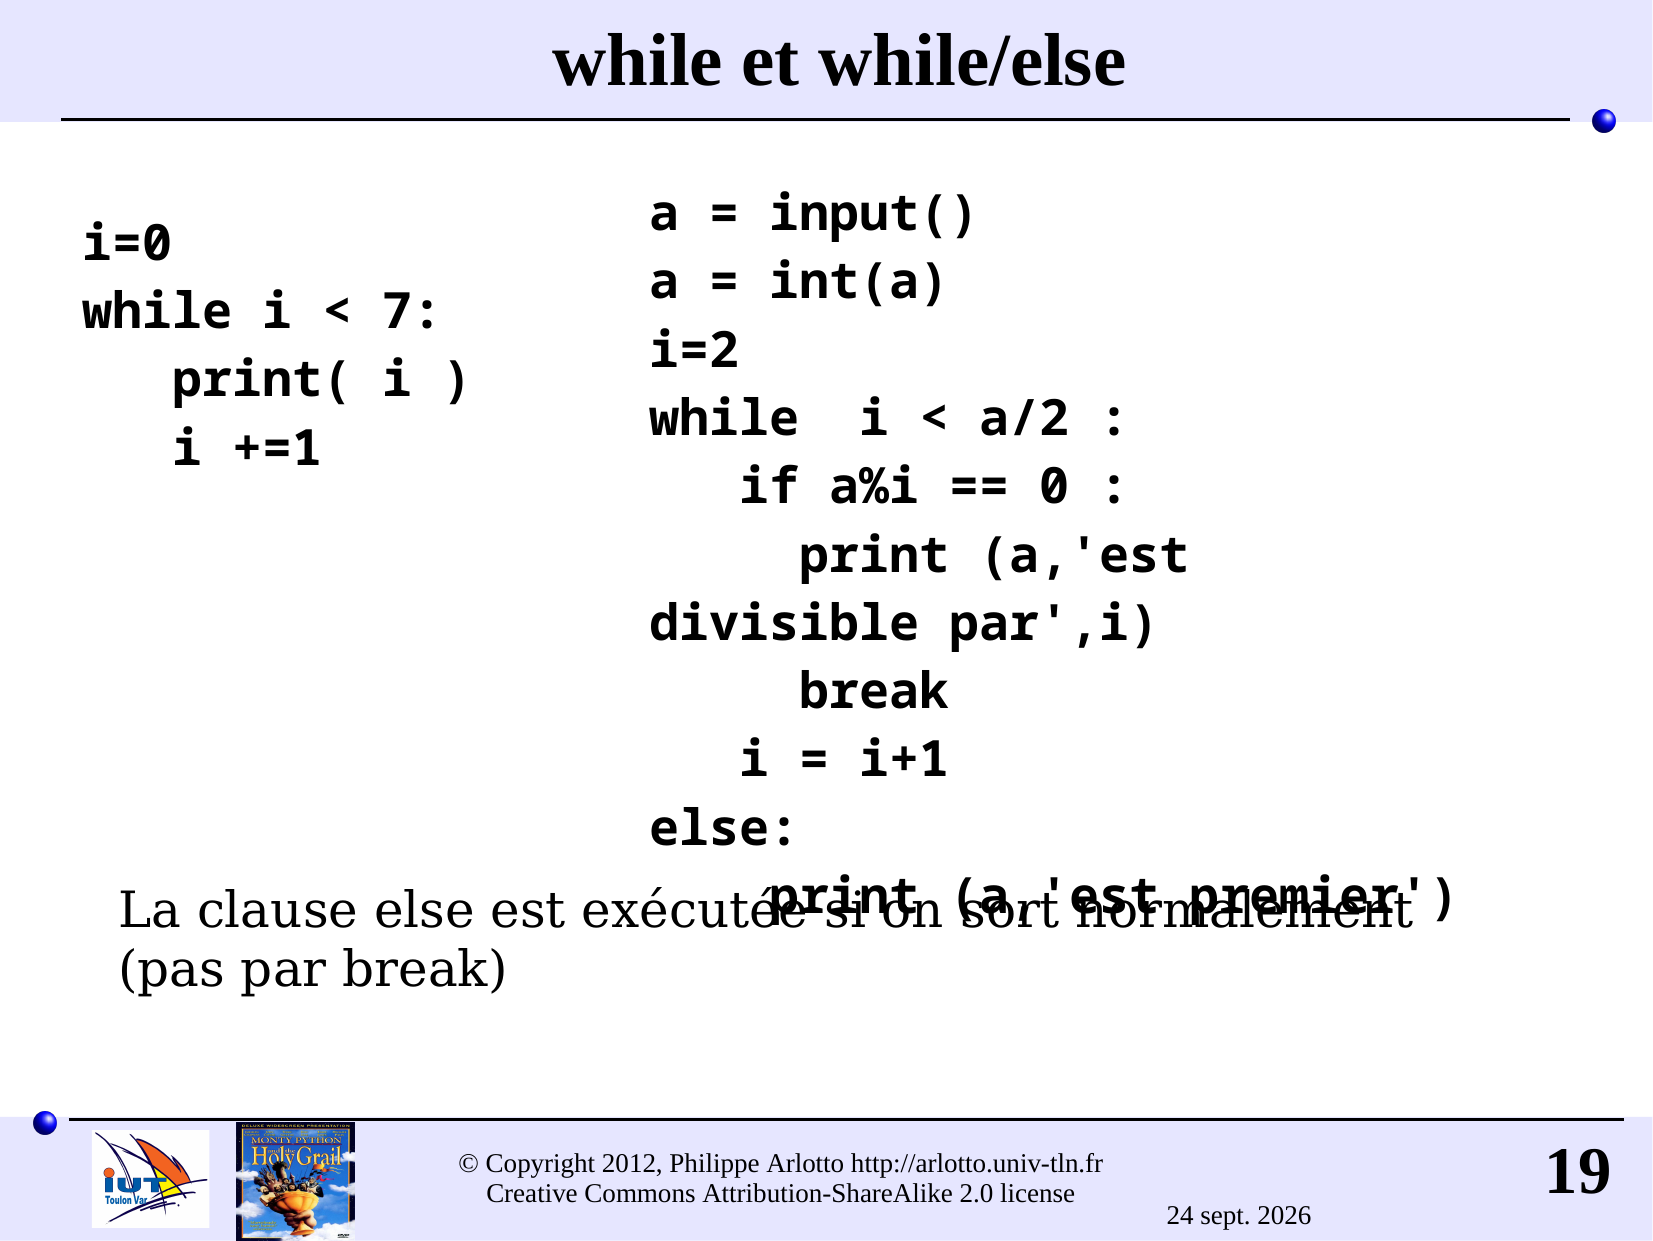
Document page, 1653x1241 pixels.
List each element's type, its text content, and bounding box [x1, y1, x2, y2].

text_box i=0 while i < 7: print( i ) i +=1 [82, 206, 473, 563]
title while et while/else [95, 14, 1585, 107]
picture [236, 1122, 355, 1241]
text_box a = input() a = int(a) i=2 while i < a/2 : if a%i == 0 : print (a,'est divisible par',i) break i = i+1 else: print (a,'est premier') [649, 177, 1477, 888]
text_box La clause else est exécutée si on sort normalement (pas par break) [118, 881, 1415, 999]
